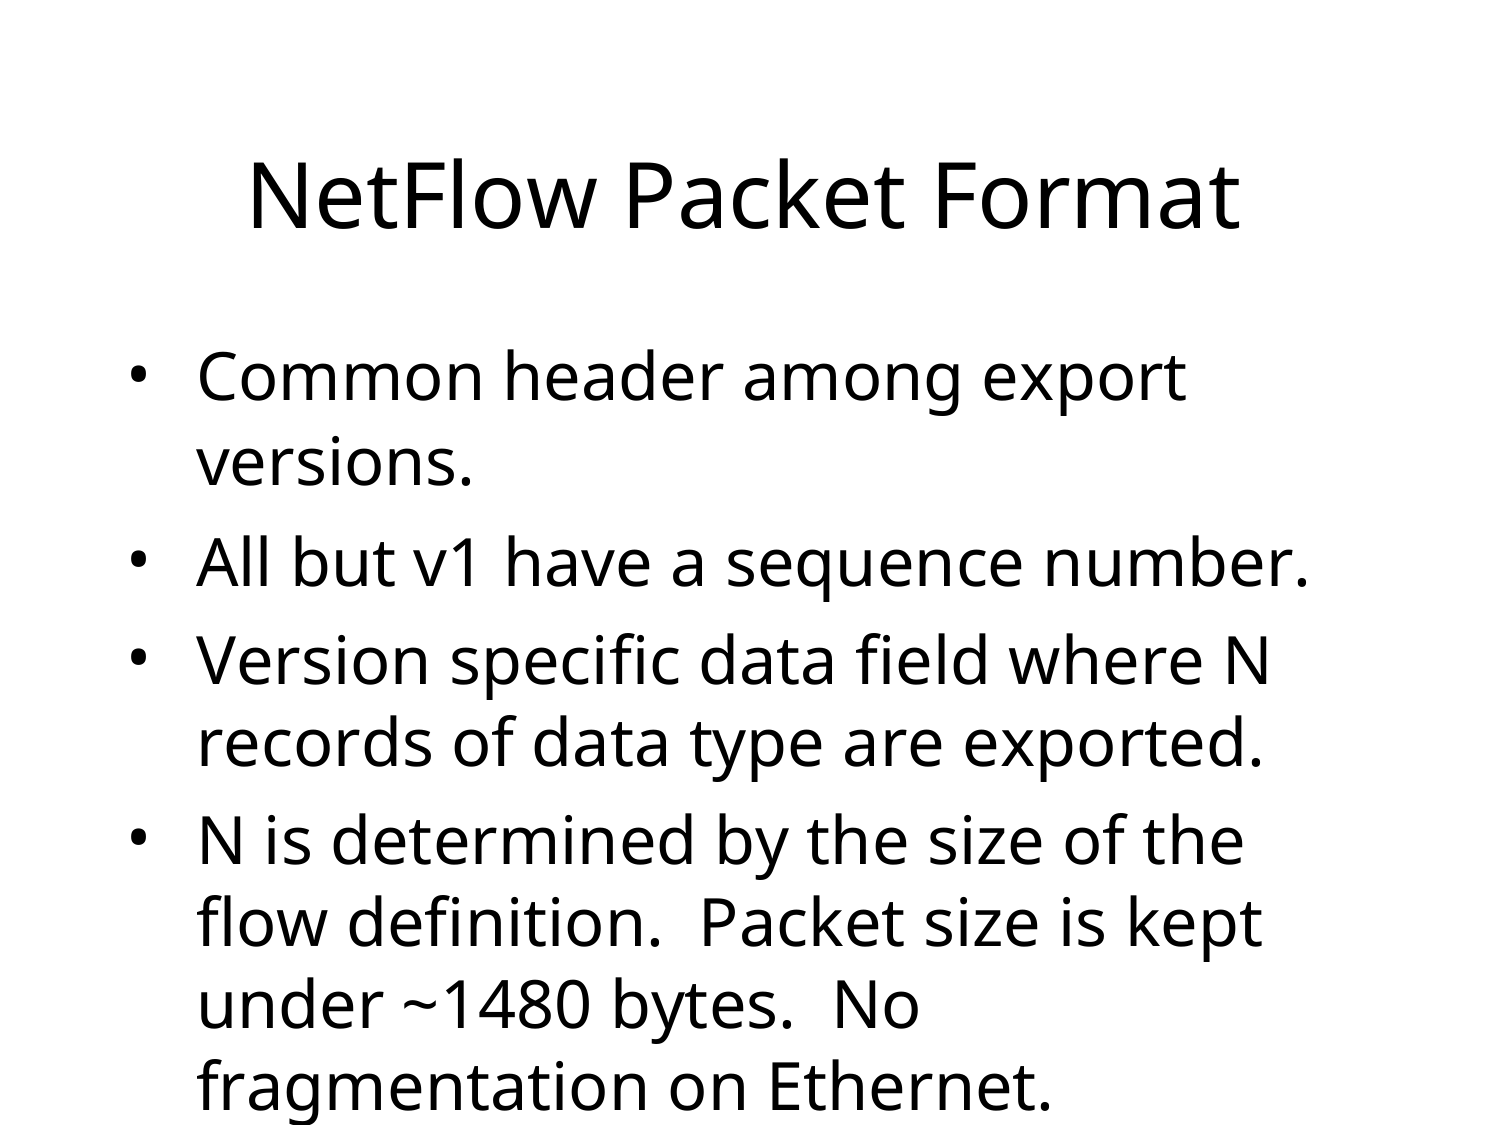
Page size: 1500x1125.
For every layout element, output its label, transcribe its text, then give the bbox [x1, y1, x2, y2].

title NetFlow Packet Format [112, 62, 1388, 324]
list Common header among export versions. All but v1 have a sequence number. Version specific data field where N records of data type are exported. N is determined by the size of the flow definition. Packet size is kept under ~1480 bytes. No fragmentation on Ethernet. [112, 324, 1388, 1125]
